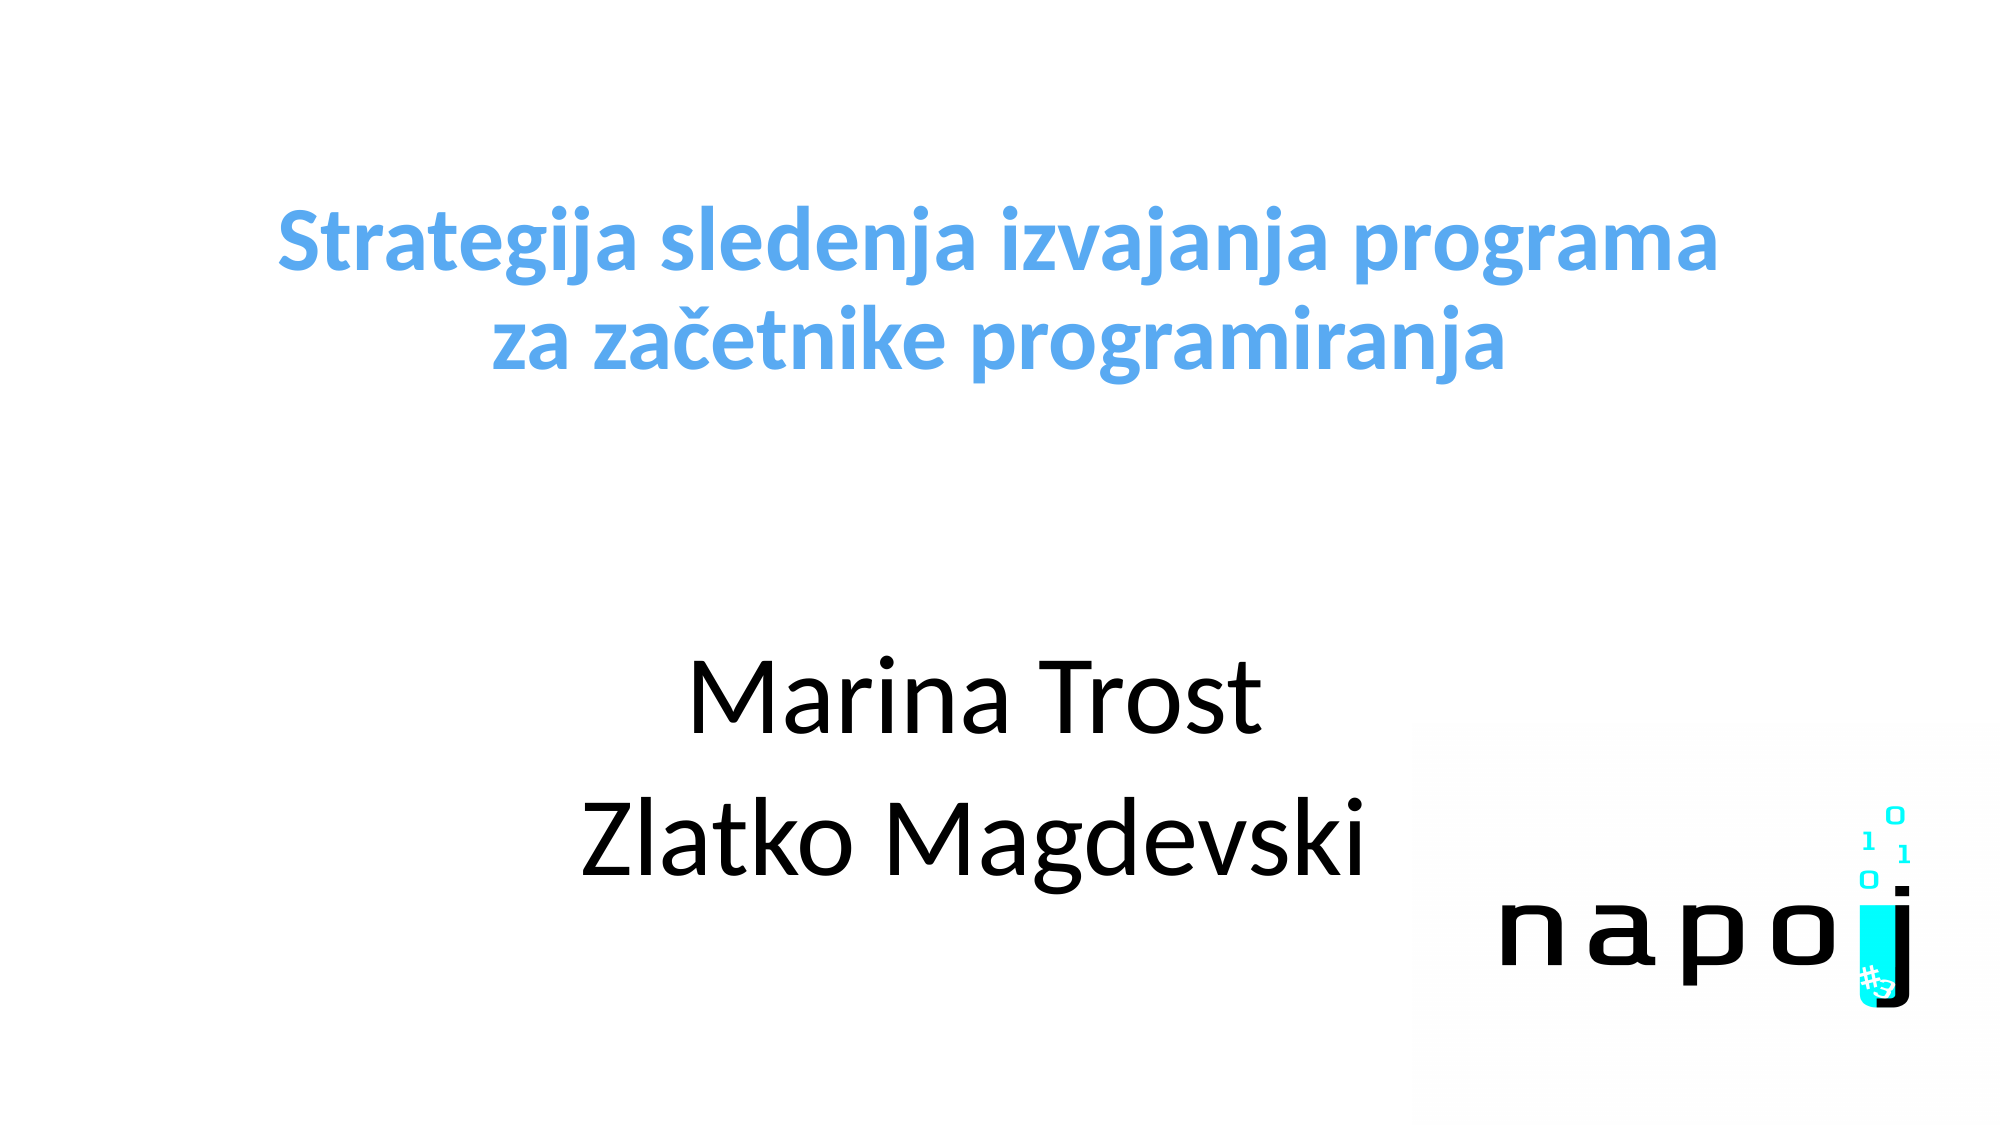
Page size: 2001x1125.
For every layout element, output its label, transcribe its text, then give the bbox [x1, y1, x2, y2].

subtitle Marina Trost Zlatko Magdevski [225, 628, 1726, 901]
title Strategija sledenja izvajanja programa za začetnike programiranja [249, 184, 1750, 394]
picture [1412, 723, 2000, 1125]
